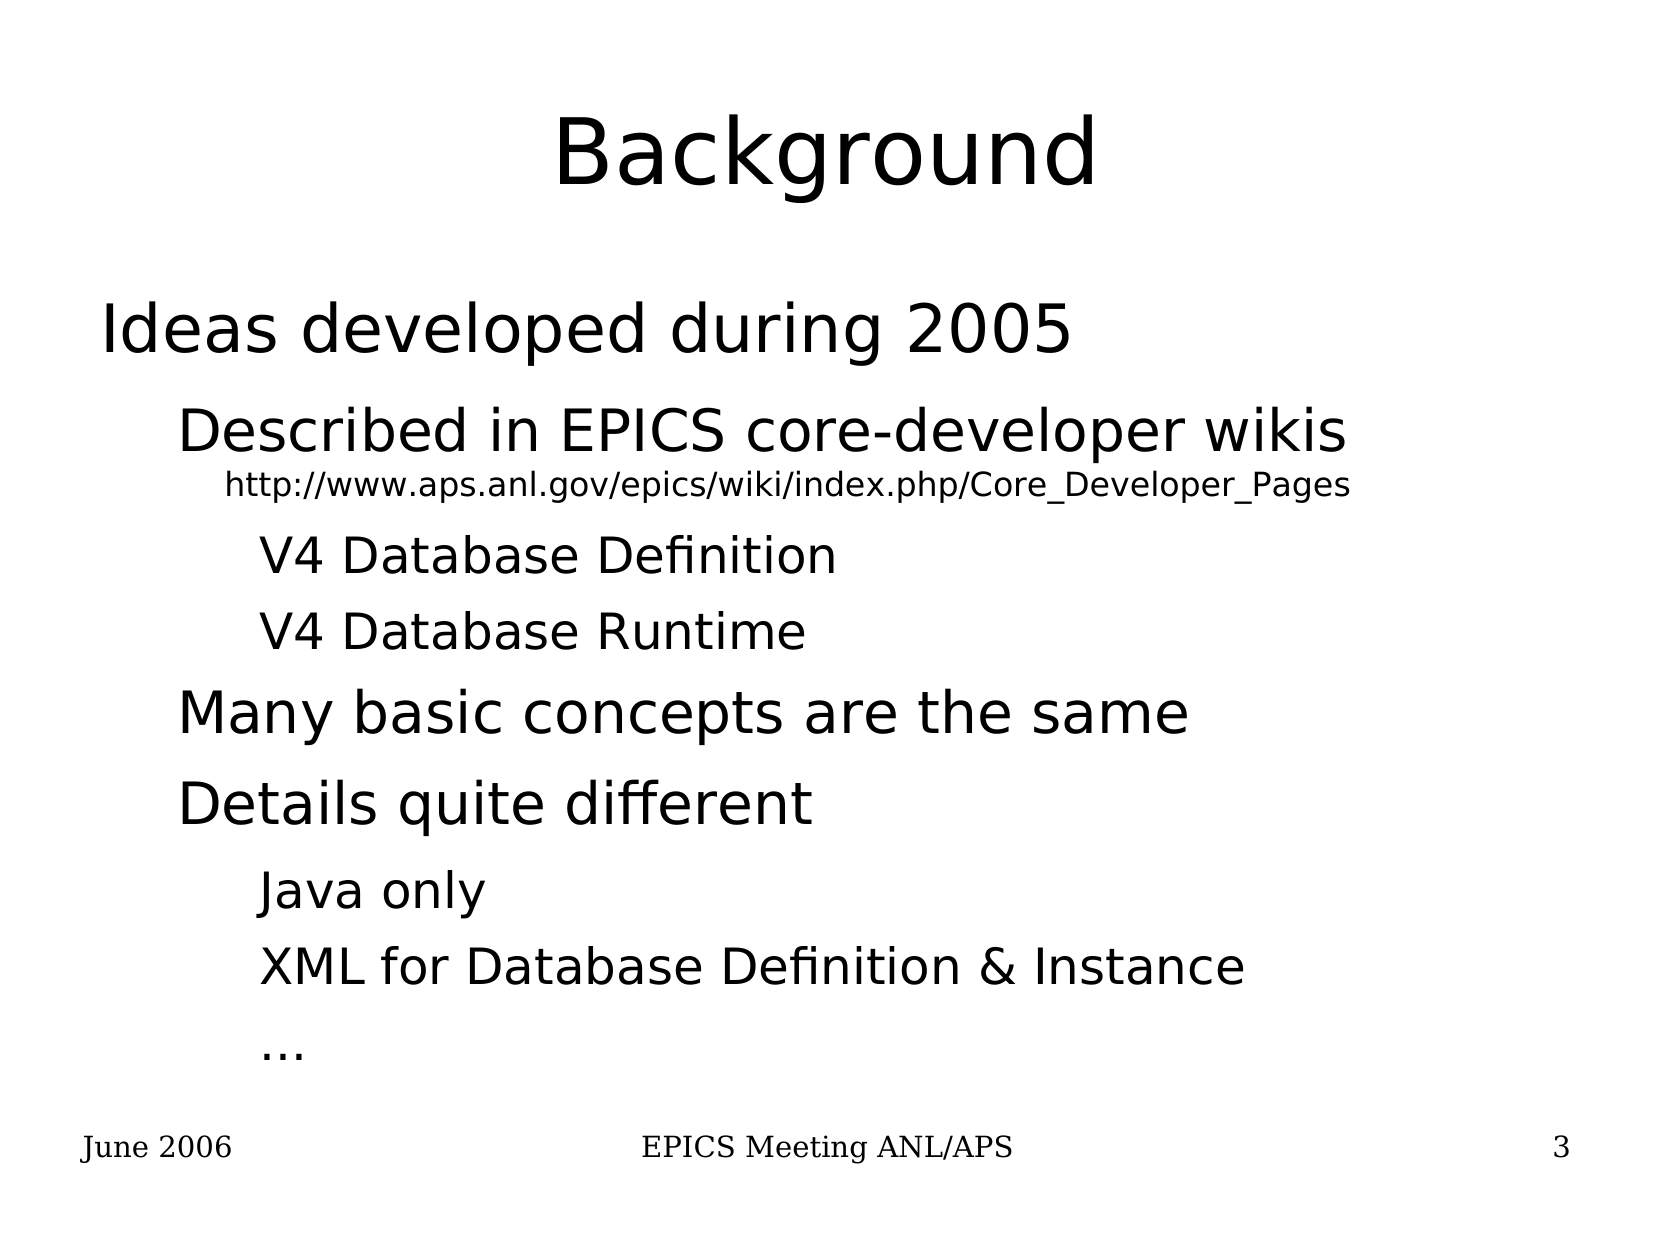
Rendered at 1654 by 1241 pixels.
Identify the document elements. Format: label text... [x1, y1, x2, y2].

title Background [82, 49, 1571, 257]
list Ideas developed during 2005 Described in EPICS core-developer wikis http://www.aps.anl.gov/epics/wiki/index.php/Core_Developer_Pages V4 Database Definition V4 Database Runtime Many basic concepts are the same Details quite different Java only XML for Database Definition & Instance ... [82, 290, 1571, 1109]
